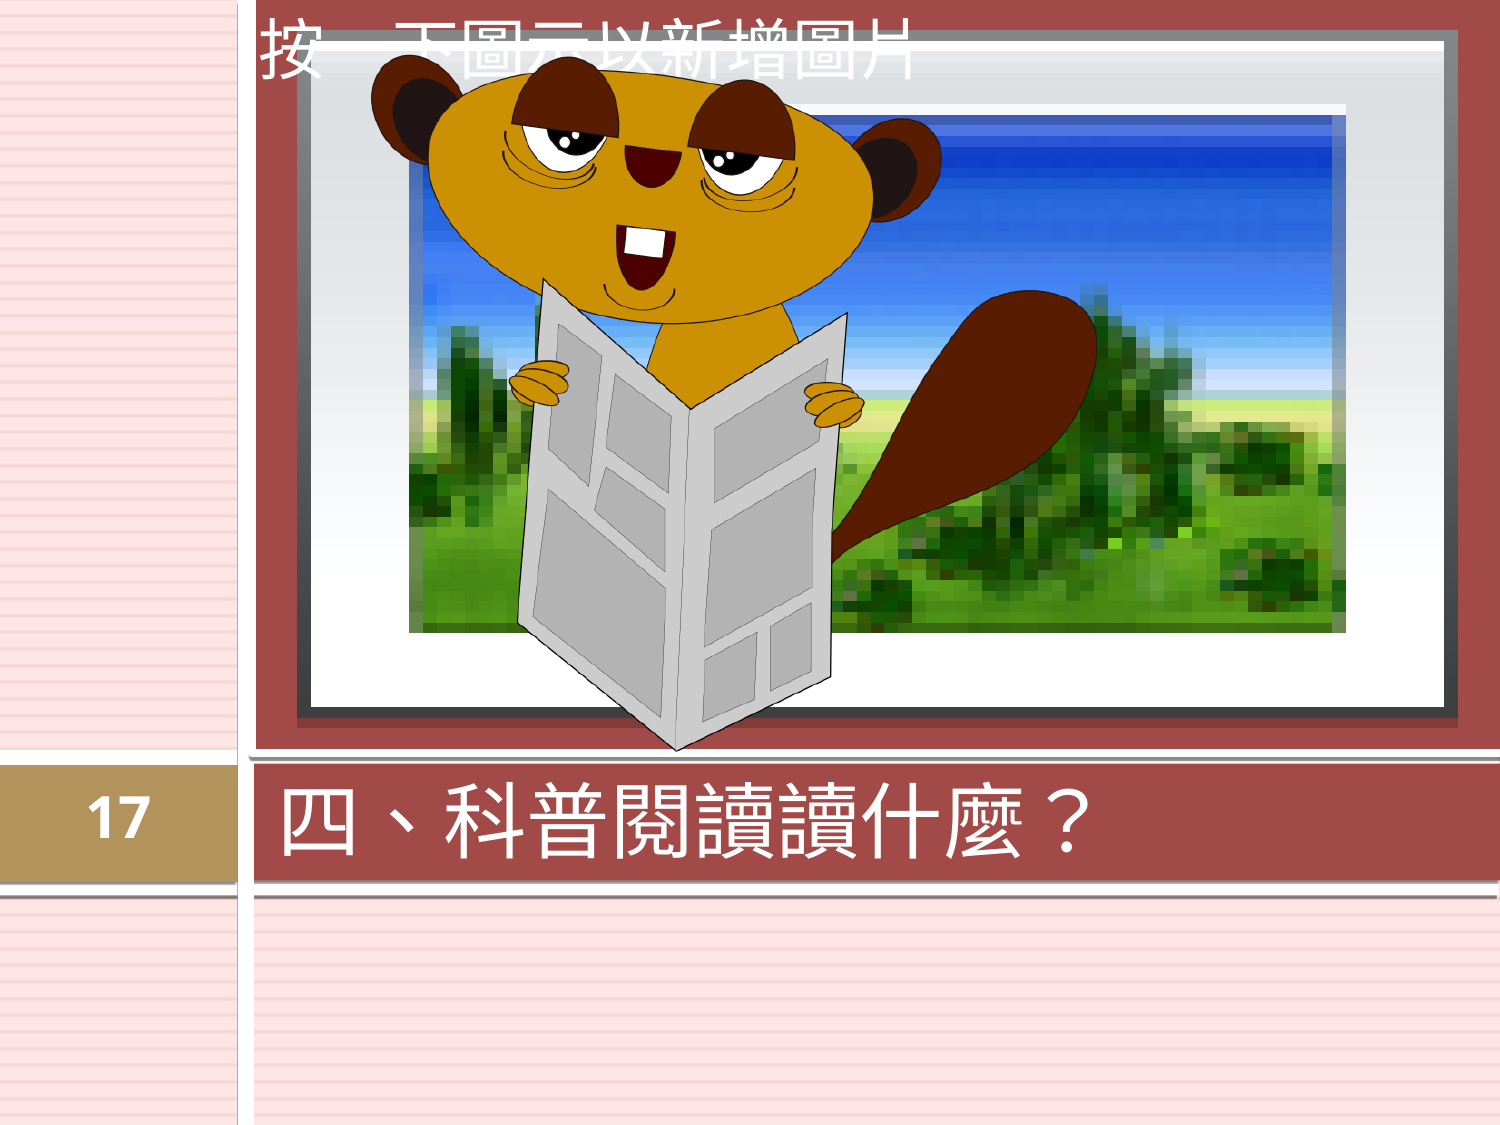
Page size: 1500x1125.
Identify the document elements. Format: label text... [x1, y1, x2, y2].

picture [254, 881, 1500, 1125]
title 四、科普閱讀讀什麼？ [262, 763, 1463, 875]
slide_number <編號> [0, 765, 238, 875]
picture [256, 0, 1500, 752]
picture [0, 900, 237, 1125]
picture [0, 0, 237, 749]
